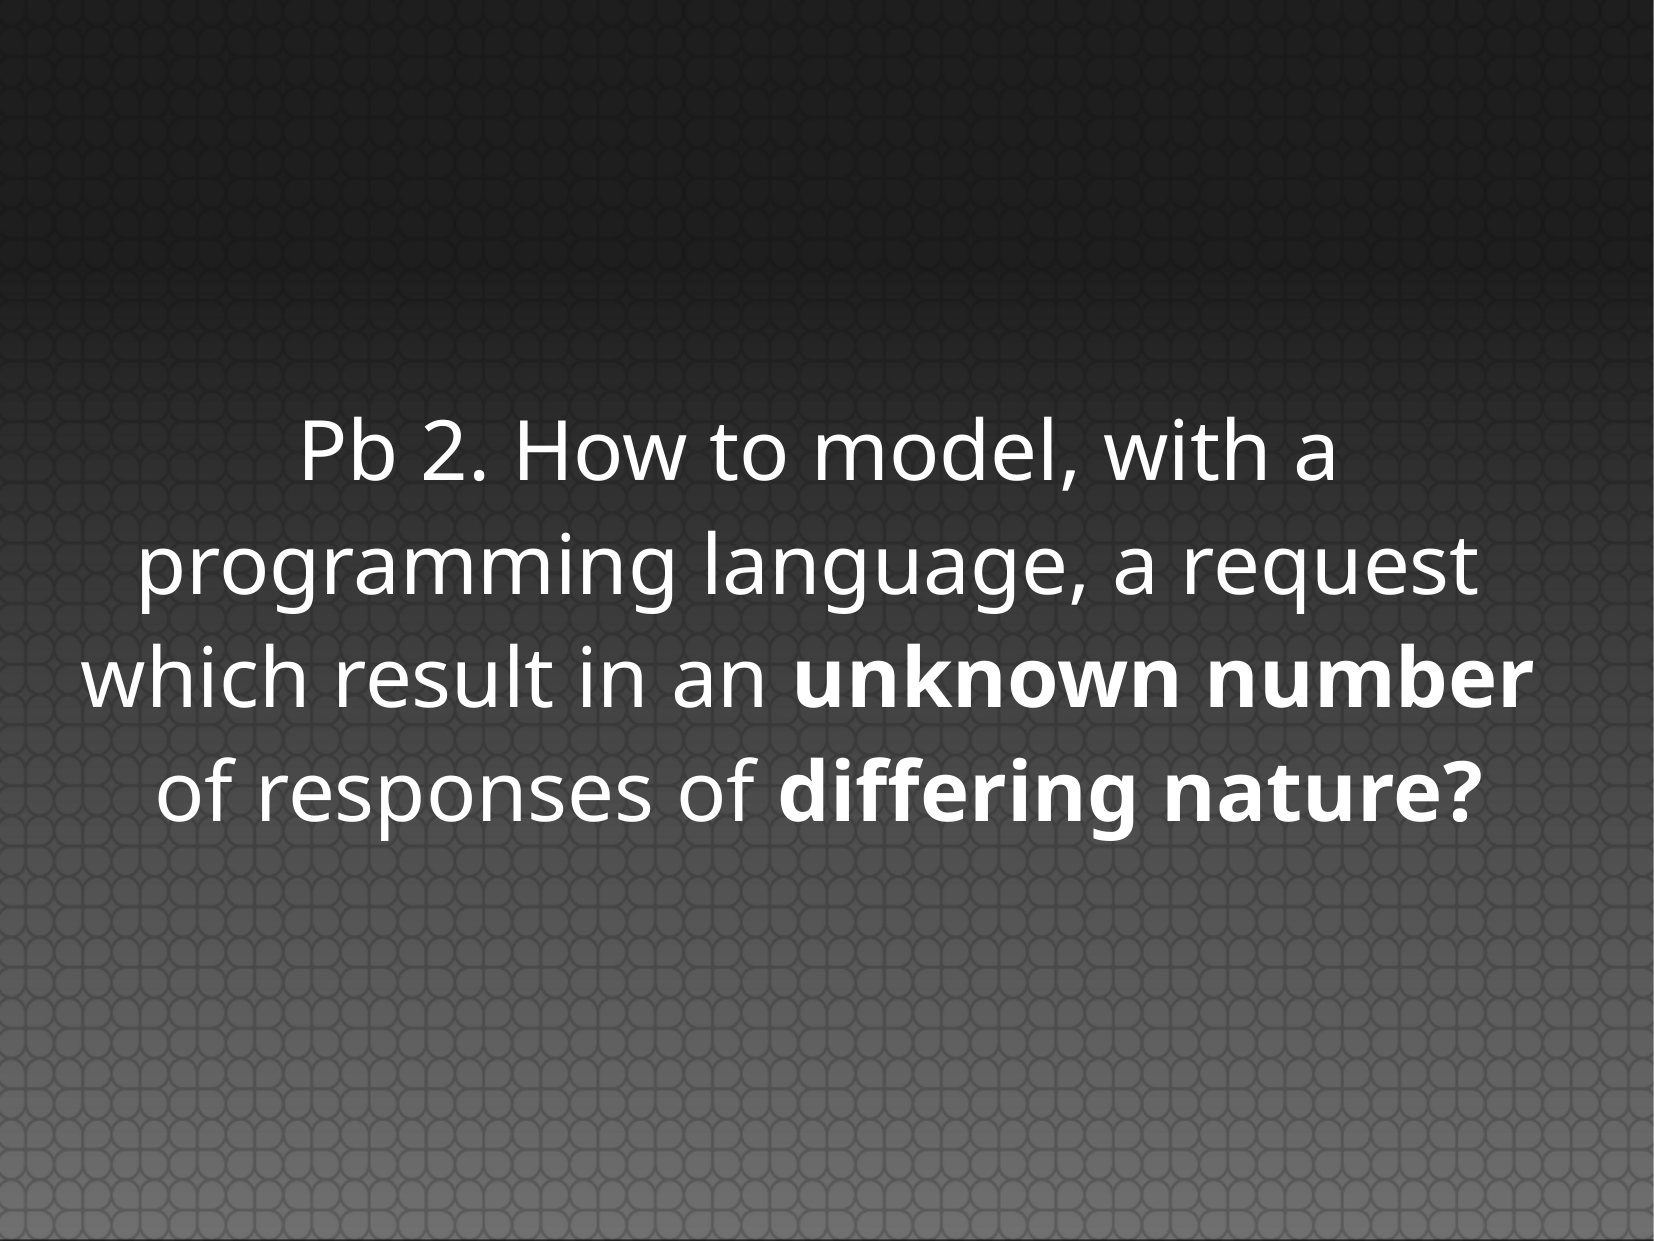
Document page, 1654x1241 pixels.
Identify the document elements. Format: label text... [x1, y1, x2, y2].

picture [0, 0, 1654, 1241]
title Pb 2. How to model, with a programming language, a request which result in an unknown number of responses of differing nature? [75, 432, 1564, 805]
